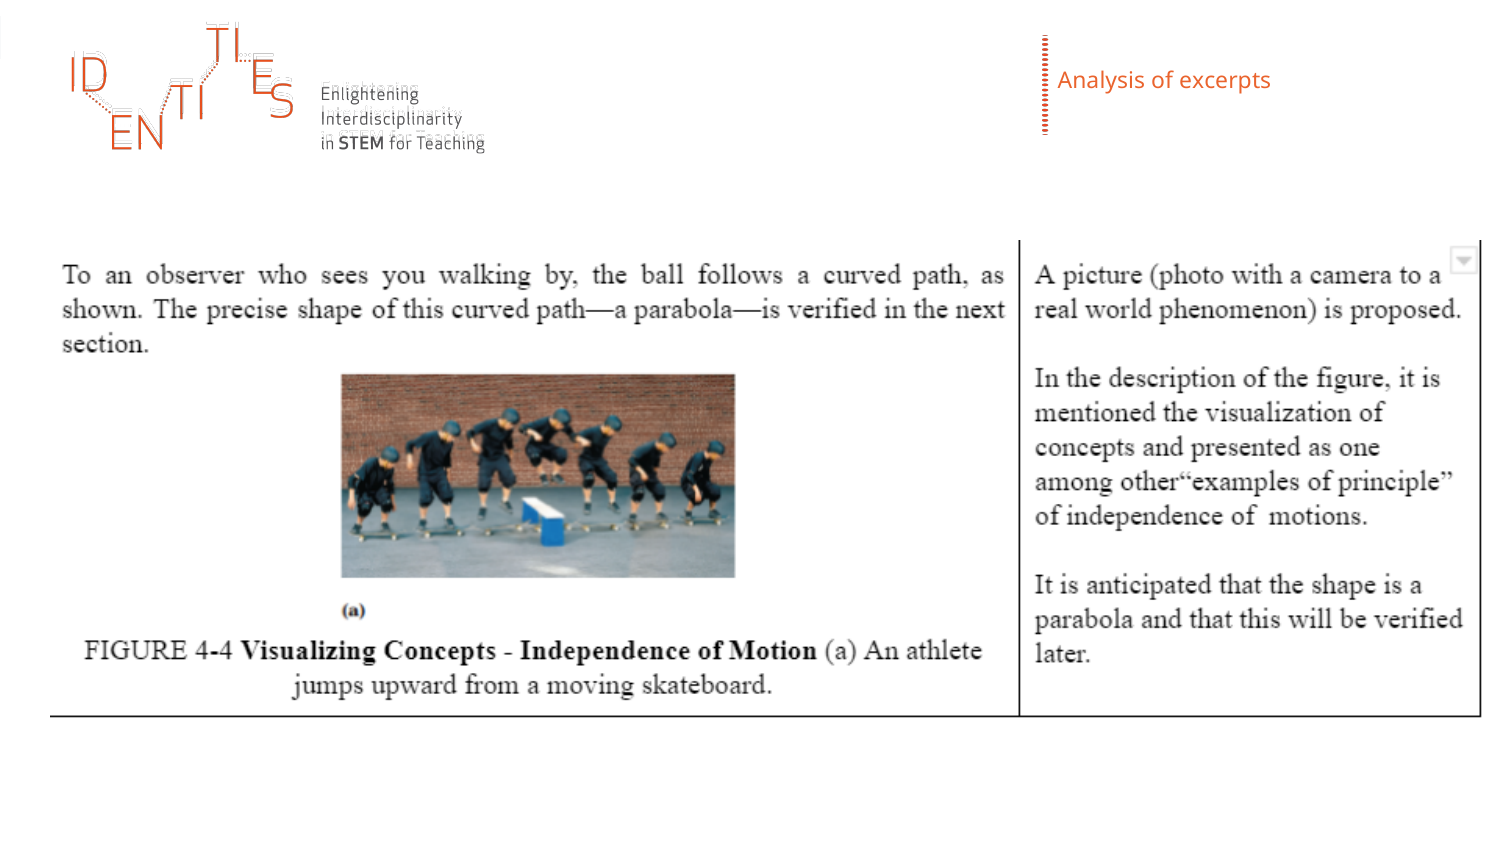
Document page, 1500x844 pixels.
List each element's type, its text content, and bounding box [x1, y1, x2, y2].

picture [71, 18, 485, 157]
text_box Analysis of excerpts [1046, 60, 1444, 109]
picture [1042, 35, 1051, 135]
text_box [22, 209, 1474, 291]
picture [50, 240, 1483, 719]
